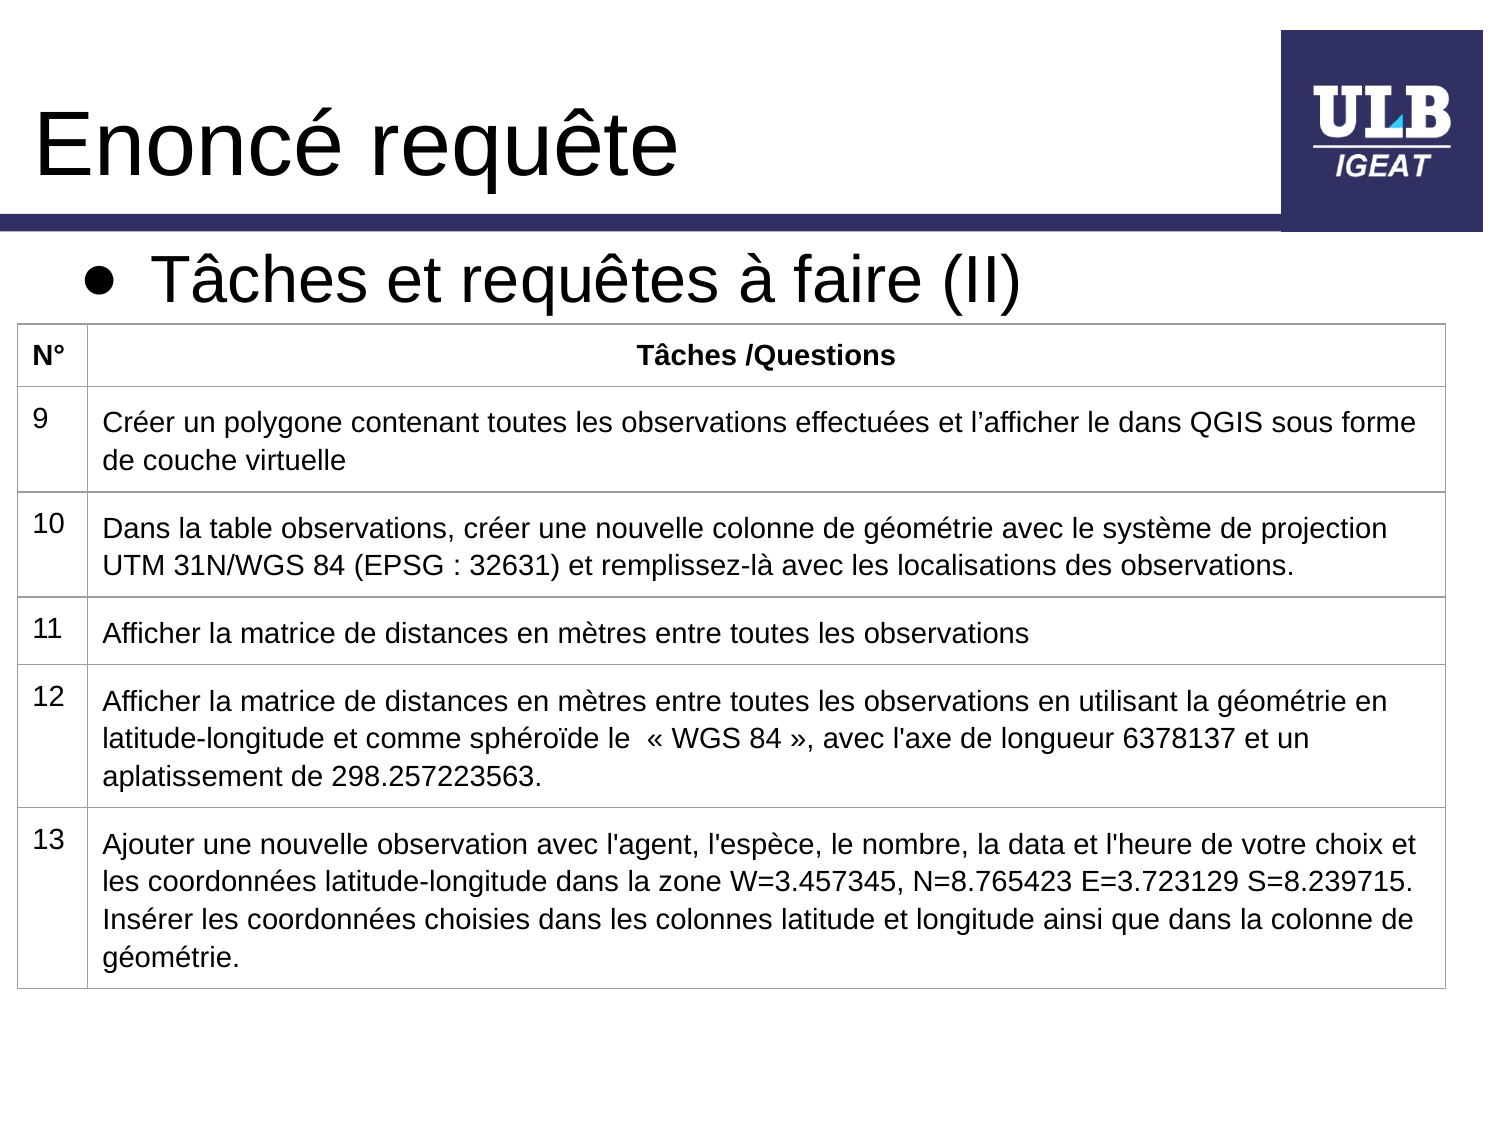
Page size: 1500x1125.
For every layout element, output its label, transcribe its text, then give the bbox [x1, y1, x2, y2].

table_cell Dans la table observations, créer une nouvelle colonne de géométrie avec le système de projection UTM 31N/WGS 84 (EPSG : 32631) et remplissez-là avec les localisations des observations. [88, 493, 1445, 596]
table_header Tâches /Questions [88, 325, 1445, 386]
table_cell 9 [18, 387, 87, 491]
table_cell 10 [18, 493, 87, 596]
table_header N° [18, 325, 87, 386]
table_cell Afficher la matrice de distances en mètres entre toutes les observations [88, 598, 1445, 664]
picture [1281, 30, 1483, 232]
table_cell 13 [18, 808, 87, 988]
table_cell Créer un polygone contenant toutes les observations effectuées et l’afficher le dans QGIS sous forme de couche virtuelle [88, 387, 1445, 491]
title Enoncé requête [33, 44, 1425, 233]
table_cell Ajouter une nouvelle observation avec l'agent, l'espèce, le nombre, la data et l'heure de votre choix et les coordonnées latitude-longitude dans la zone W=3.457345, N=8.765423 E=3.723129 S=8.239715. Insérer les coordonnées choisies dans les colonnes latitude et longitude ainsi que dans la colonne de géométrie. [88, 808, 1445, 988]
list Tâches et requêtes à faire (II) [75, 236, 1425, 323]
table_cell 12 [18, 665, 87, 807]
table_cell Afficher la matrice de distances en mètres entre toutes les observations en utilisant la géométrie en latitude-longitude et comme sphéroïde le « WGS 84 », avec l'axe de longueur 6378137 et un aplatissement de 298.257223563. [88, 665, 1445, 807]
table_cell 11 [18, 598, 87, 664]
